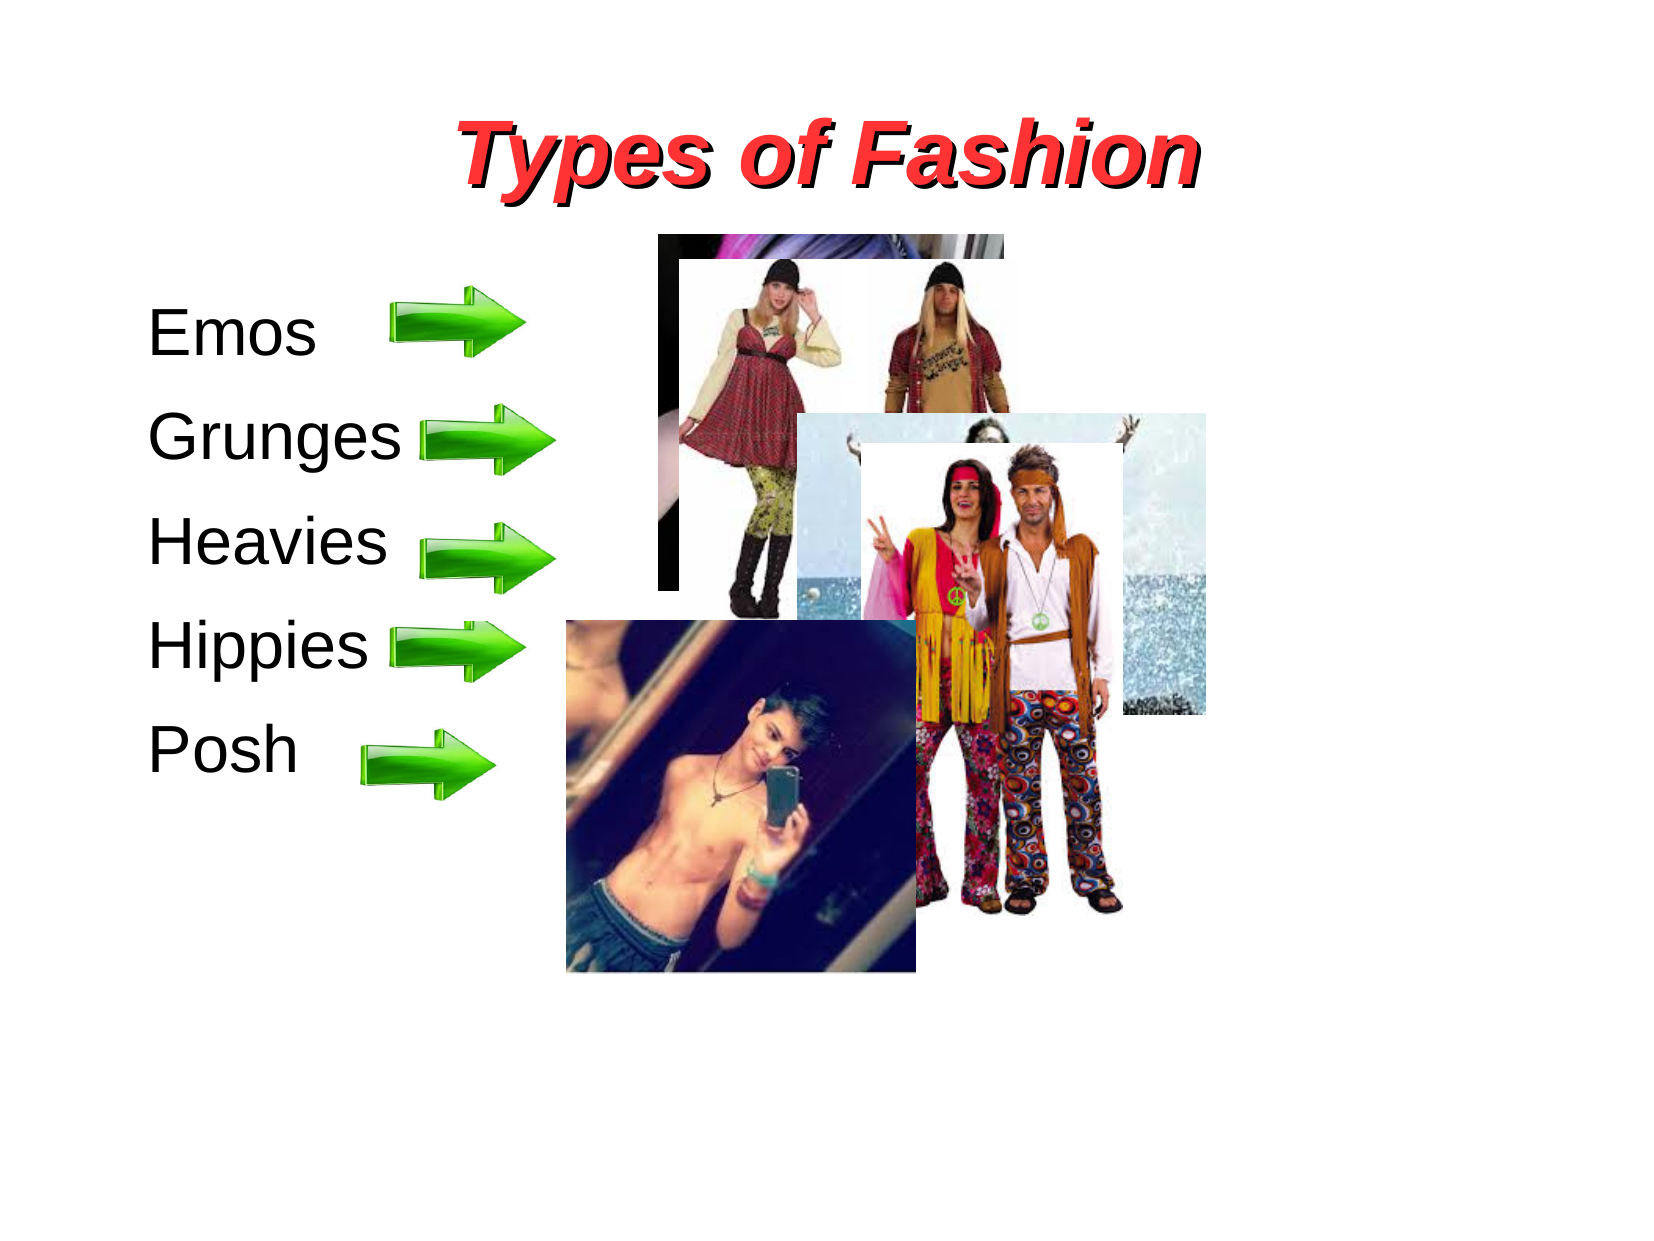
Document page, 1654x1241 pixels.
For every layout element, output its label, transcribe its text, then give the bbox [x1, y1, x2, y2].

list Emos Grunges Heavies Hippies Posh [76, 295, 1565, 1114]
picture [354, 265, 562, 827]
picture [566, 234, 1206, 974]
title Types of Fashion [82, 49, 1571, 257]
